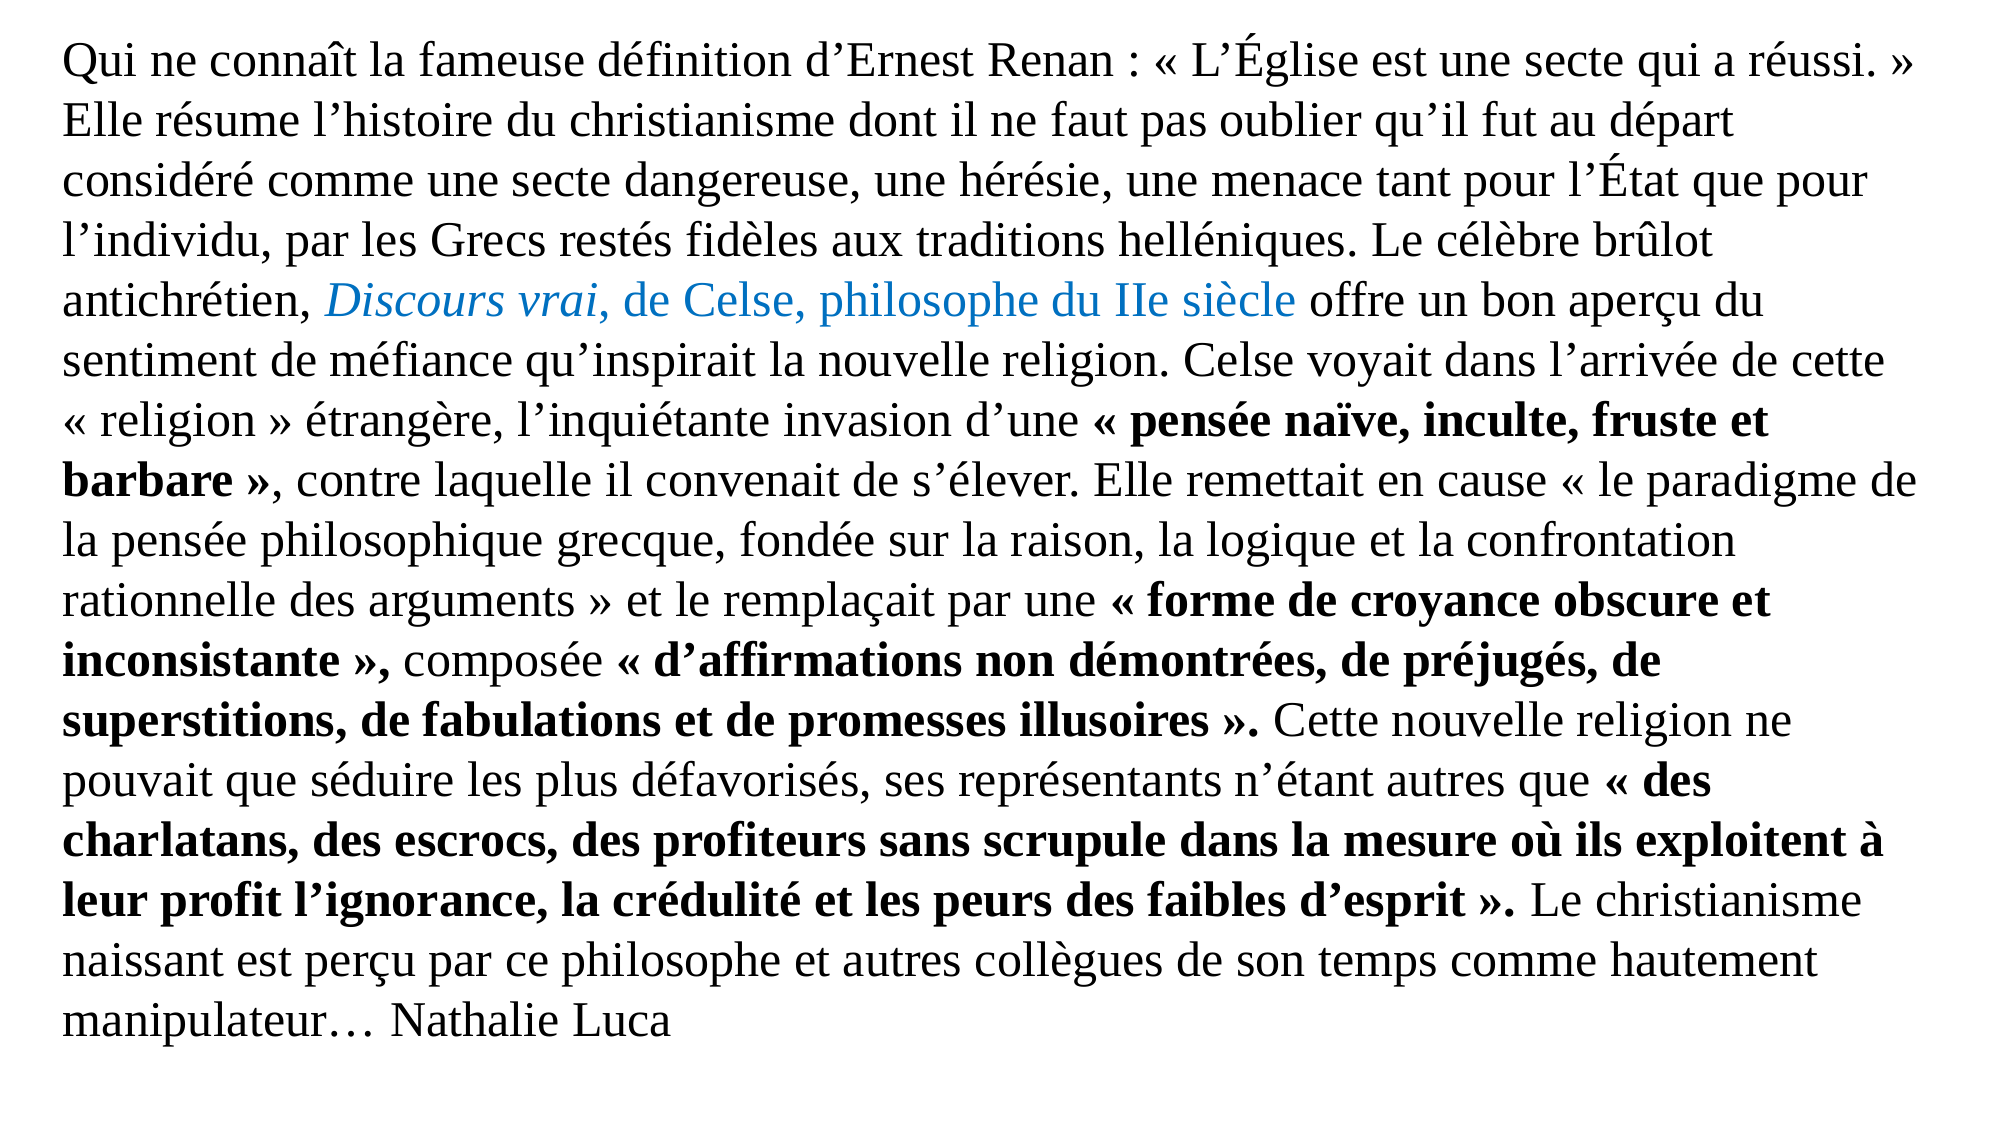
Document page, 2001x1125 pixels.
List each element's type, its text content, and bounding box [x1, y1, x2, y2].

text_box Qui ne connaît la fameuse définition d’Ernest Renan : « L’Église est une secte qui a réussi. » Elle résume l’histoire du christianisme dont il ne faut pas oublier qu’il fut au départ considéré comme une secte dangereuse, une hérésie, une menace tant pour l’État que pour l’individu, par les Grecs restés fidèles aux traditions helléniques. Le célèbre brûlot antichrétien, Discours vrai, de Celse, philosophe du IIe siècle offre un bon aperçu du sentiment de méfiance qu’inspirait la nouvelle religion. Celse voyait dans l’arrivée de cette « religion » étrangère, l’inquiétante invasion d’une « pensée naïve, inculte, fruste et barbare », contre laquelle il convenait de s’élever. Elle remettait en cause « le paradigme de la pensée philosophique grecque, fondée sur la raison, la logique et la confrontation rationnelle des arguments » et le remplaçait par une « forme de croyance obscure et inconsistante », composée « d’affirmations non démontrées, de préjugés, de superstitions, de fabulations et de promesses illusoires ». Cette nouvelle religion ne pouvait que séduire les plus défavorisés, ses représentants n’étant autres que « des charlatans, des escrocs, des profiteurs sans scrupule dans la mesure où ils exploitent à leur profit l’ignorance, la crédulité et les peurs des faibles d’esprit ». Le christianisme naissant est perçu par ce philosophe et autres collègues de son temps comme hautement manipulateur… Nathalie Luca [48, 19, 1953, 1004]
